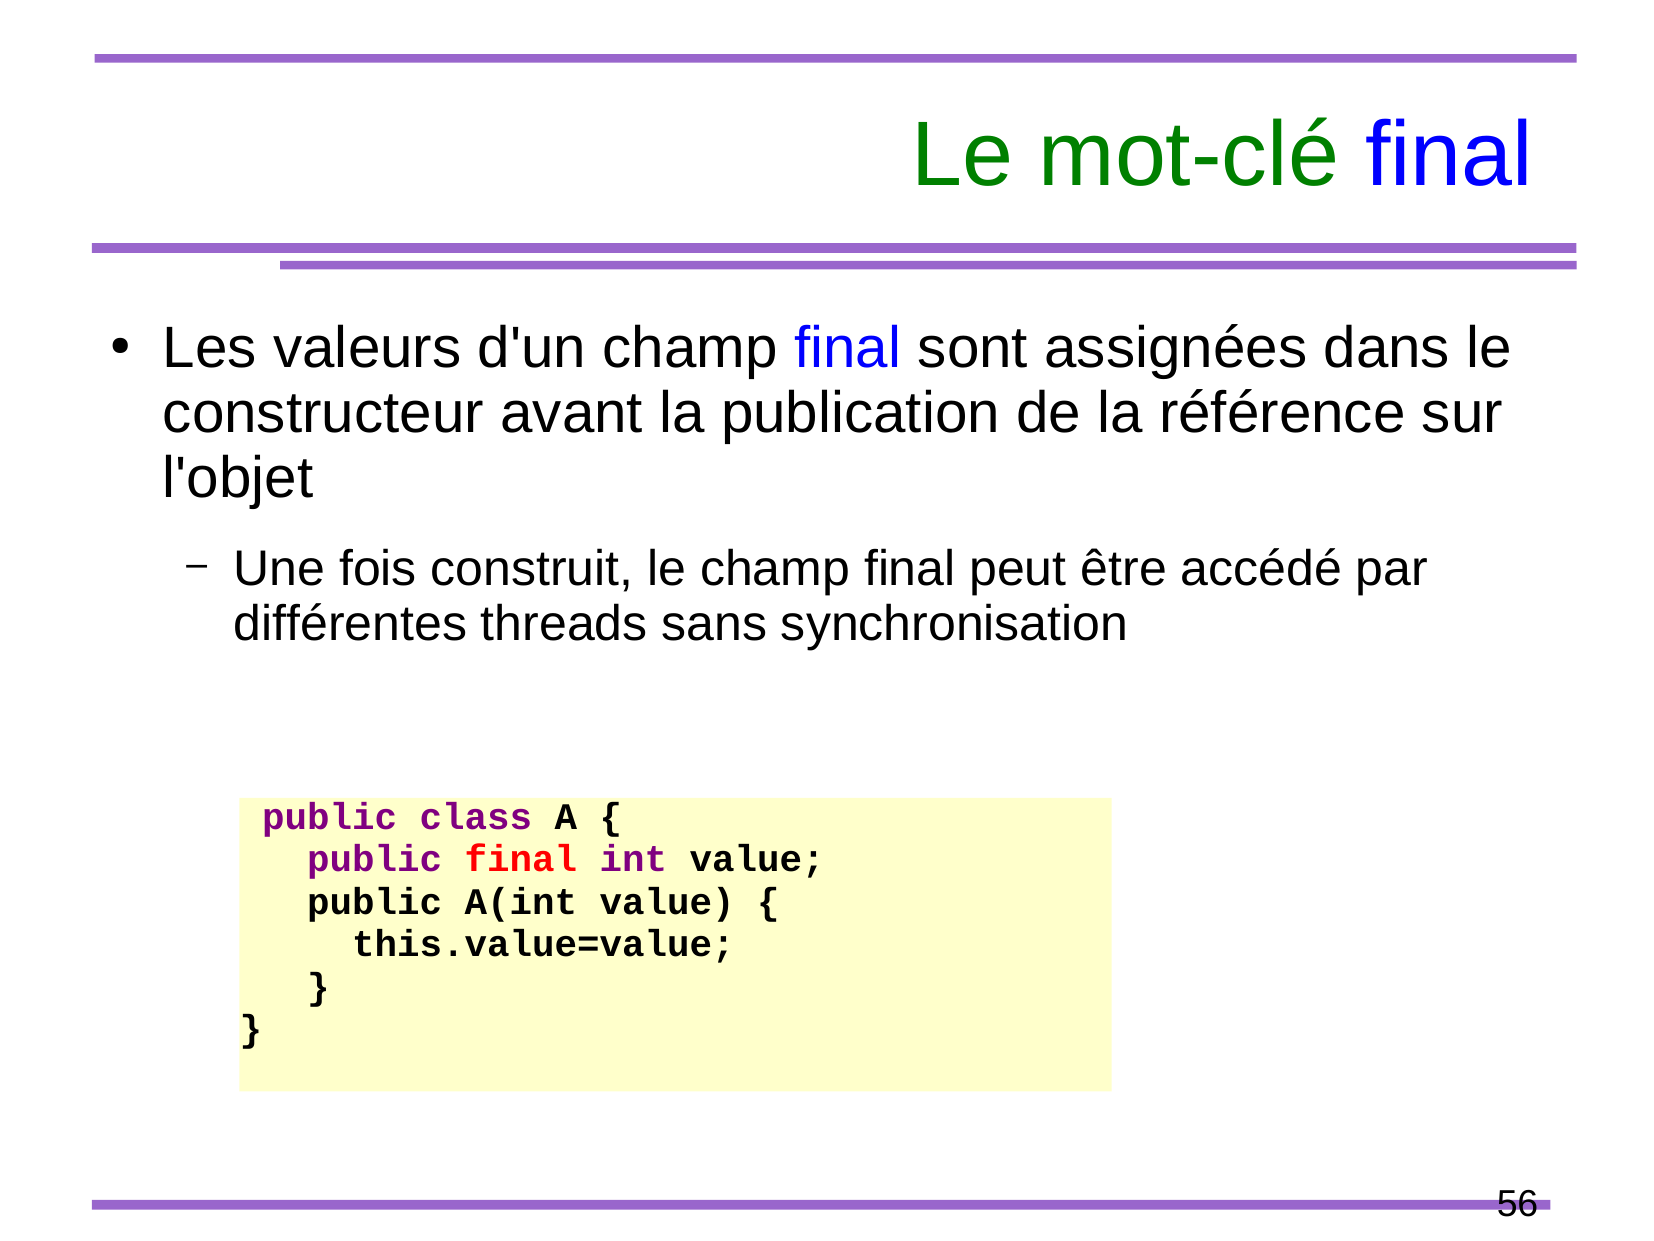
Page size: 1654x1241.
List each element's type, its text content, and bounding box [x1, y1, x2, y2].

text_box public class A { public final int value; public A(int value) { this.value=value; } } [239, 797, 1112, 1092]
list Les valeurs d'un champ final sont assignées dans le constructeur avant la publication de la référence sur l'objet Une fois construit, le champ final peut être accédé par différentes threads sans synchronisation [92, 315, 1563, 732]
title Le mot-clé final [121, 49, 1534, 257]
